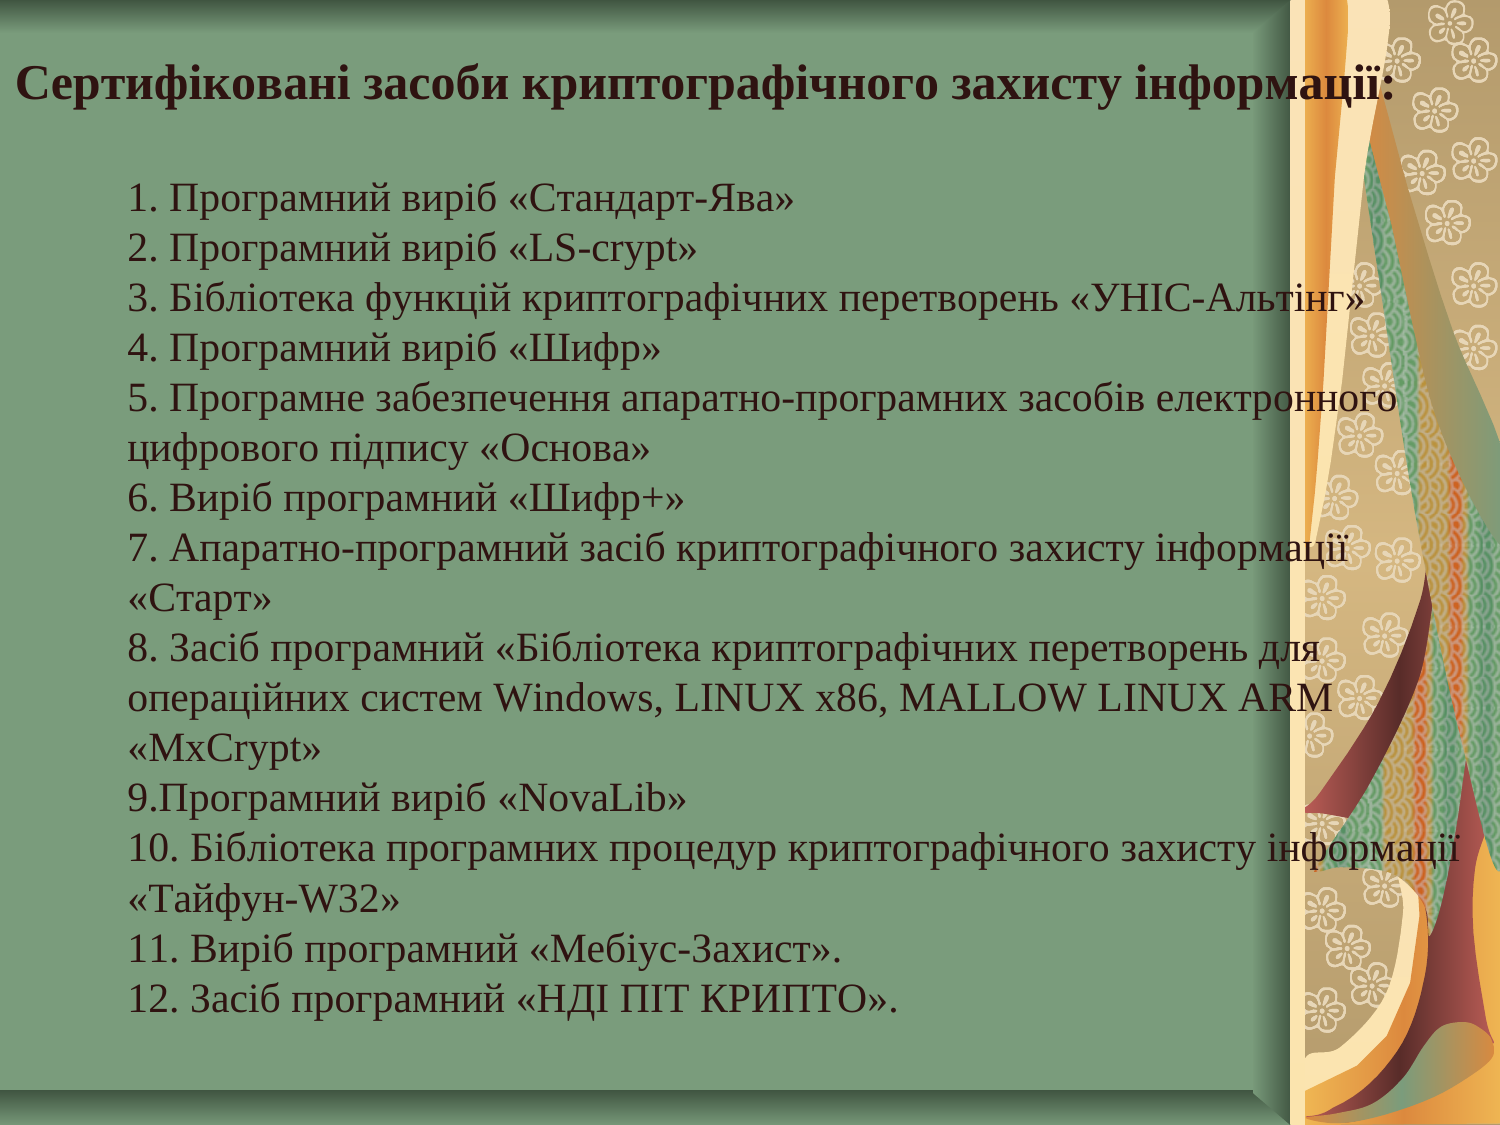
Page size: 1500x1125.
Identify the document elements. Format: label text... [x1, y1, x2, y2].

title Cертифіковані засоби криптографічного захисту інформації: 1. Програмний виріб «Стандарт-Ява» 2. Програмний виріб «LS-crypt» 3. Бібліотека функцій криптографічних перетворень «УНІС-Альтінг» 4. Програмний виріб «Шифр» 5. Програмне забезпечення апаратно-програмних засобів електронного цифрового підпису «Основа» 6. Виріб програмний «Шифр+» 7. Апаратно-програмний засіб криптографічного захисту інформації «Старт» 8. Засіб програмний «Бібліотека криптографічних перетворень для операційних систем Windows, LINUX x86, MALLOW LINUX ARM «MxCrypt» 9.Програмний виріб «NovaLib» 10. Бібліотека програмних процедур криптографічного захисту інформації «Тайфун-W32» 11. Виріб програмний «Мебіус-Захист». 12. Засіб програмний «НДІ ПІТ КРИПТО». [0, 0, 1500, 1071]
